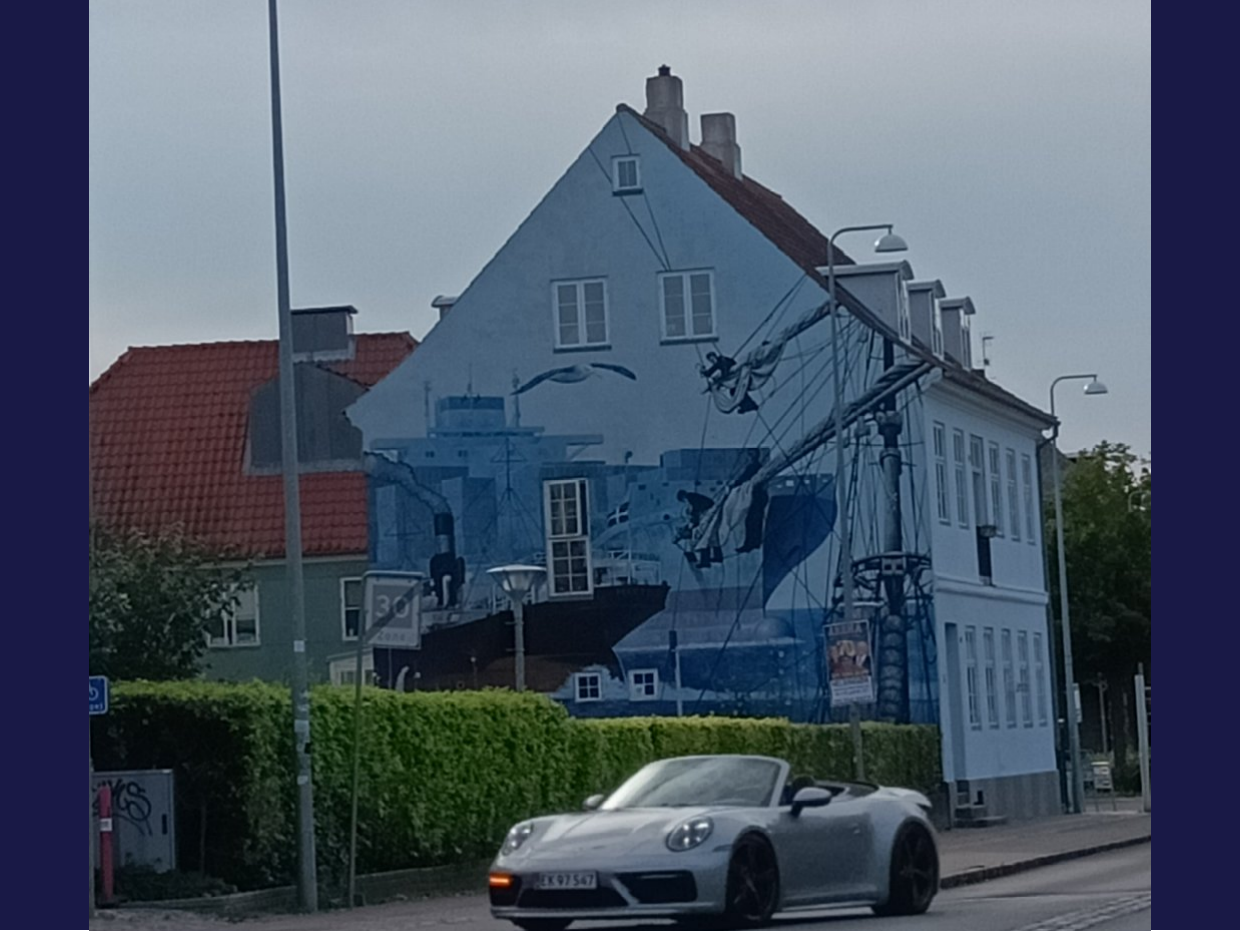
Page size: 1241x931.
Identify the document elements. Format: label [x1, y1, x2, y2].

picture [89, 0, 1151, 931]
